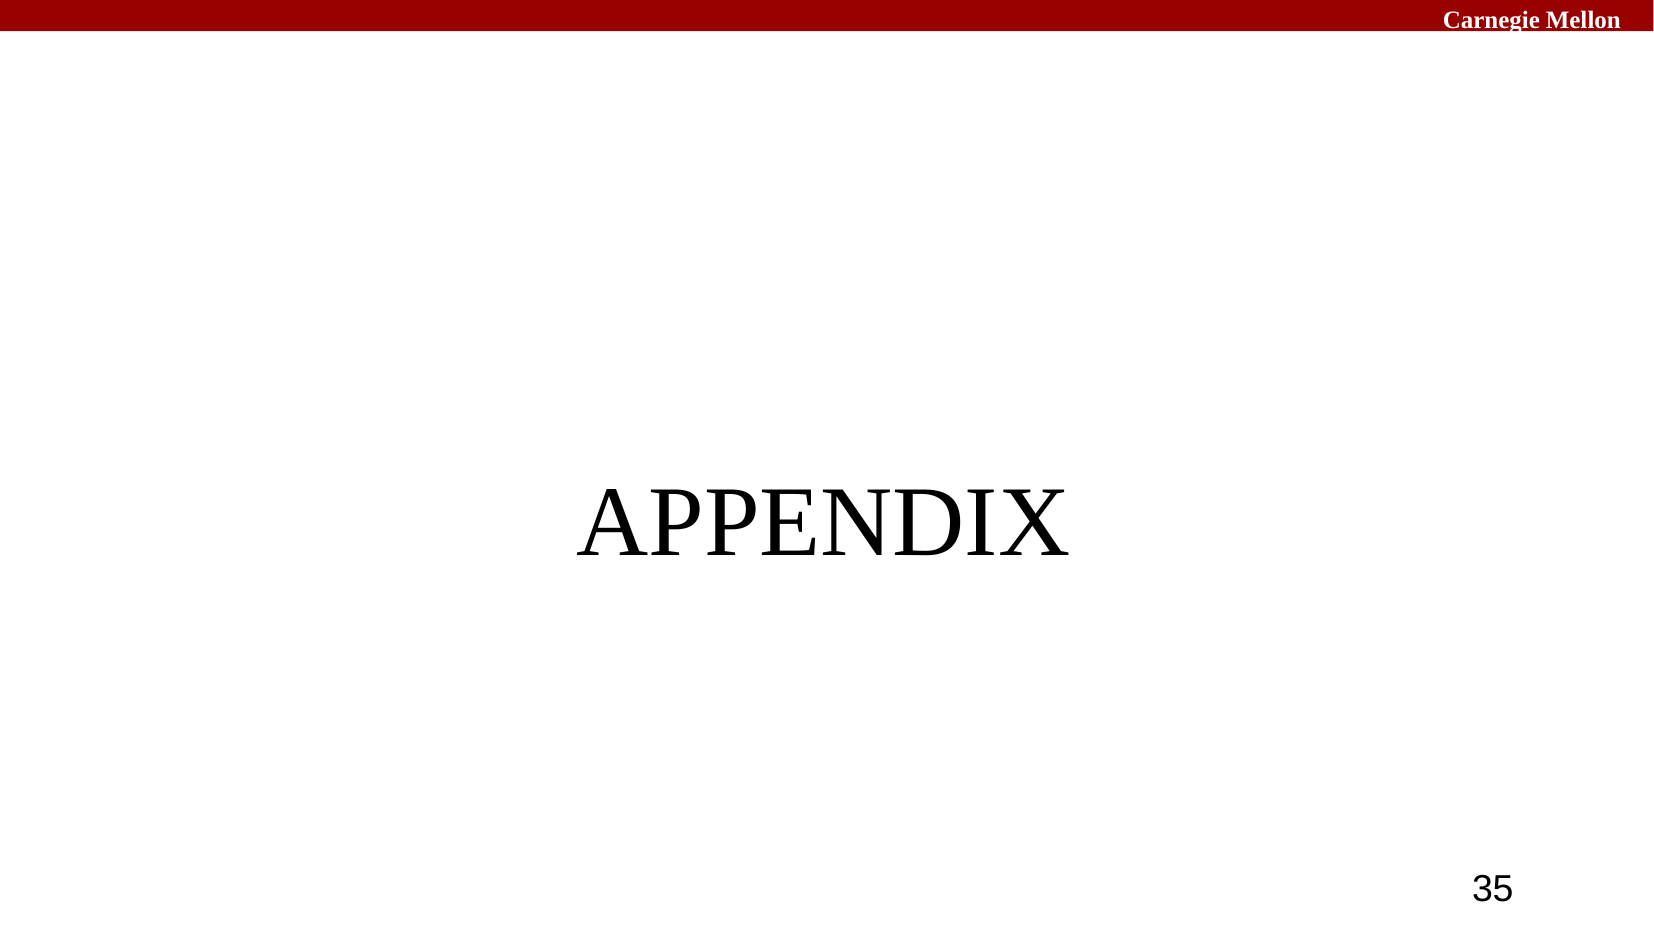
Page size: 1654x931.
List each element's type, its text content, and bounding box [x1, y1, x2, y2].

subtitle APPENDIX [71, 184, 1576, 859]
